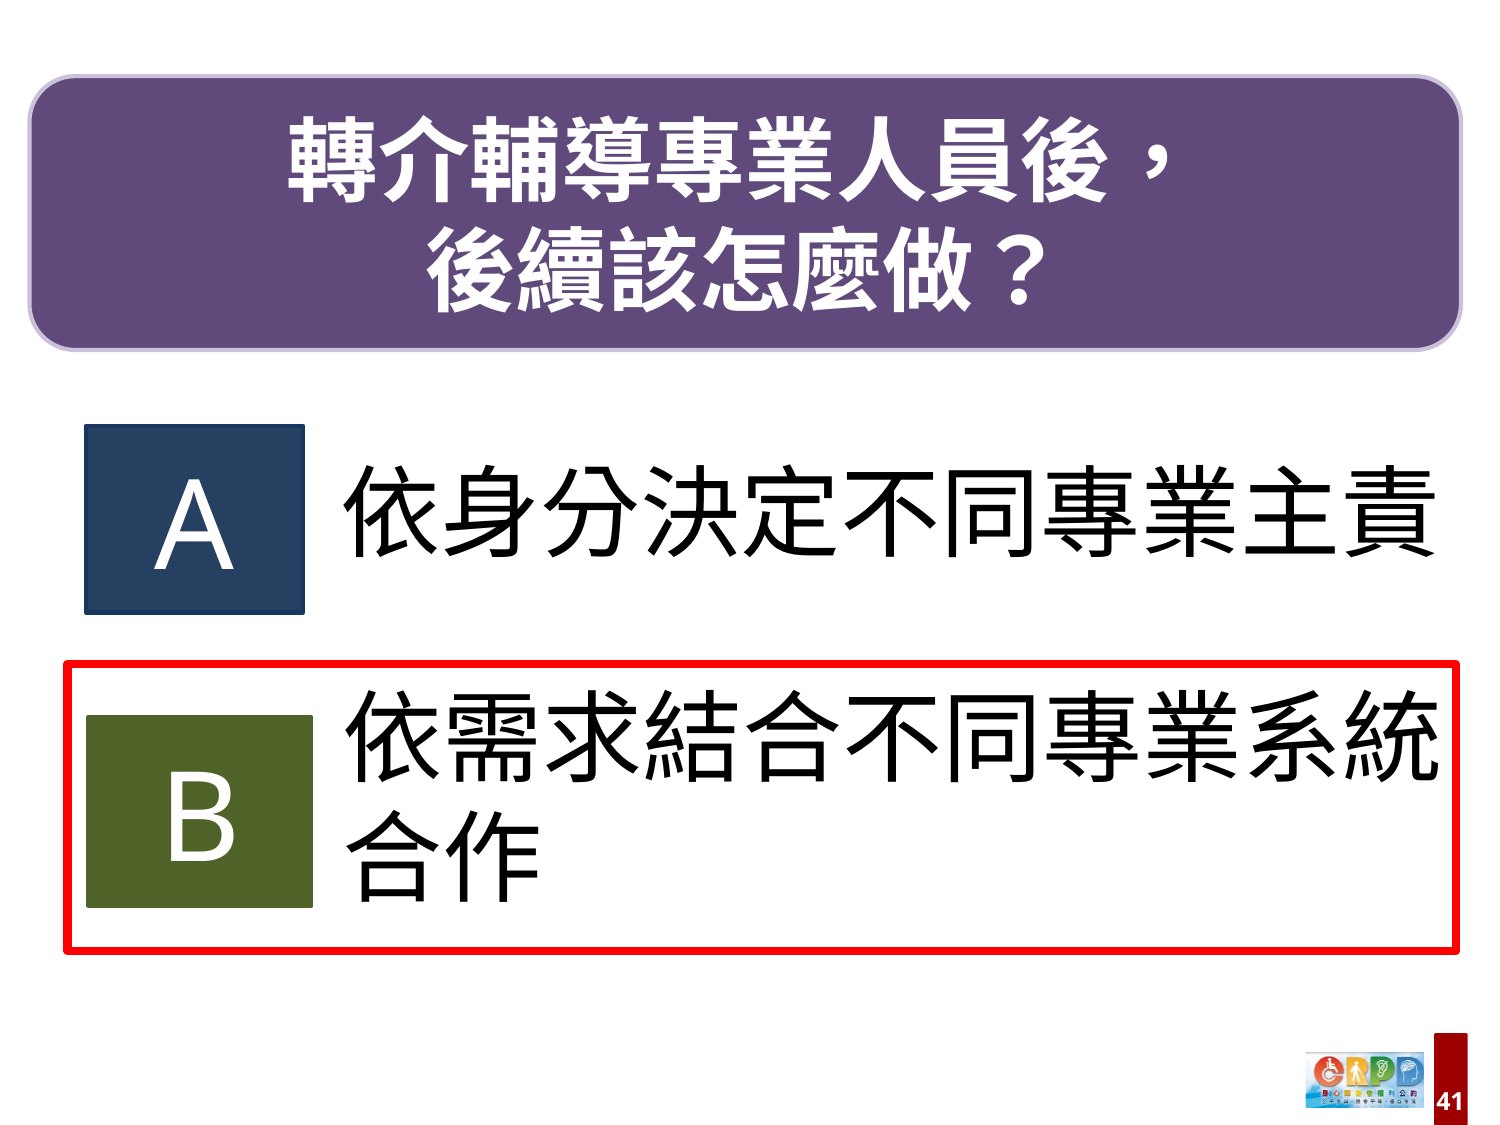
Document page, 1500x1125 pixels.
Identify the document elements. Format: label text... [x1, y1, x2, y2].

text_box 41 [1416, 1076, 1485, 1125]
text_box B [89, 717, 311, 906]
text_box A [86, 426, 303, 613]
text_box 依需求結合不同專業系統合作 [327, 668, 1452, 926]
text_box 轉介輔導專業人員後， 後續該怎麼做？ [29, 76, 1461, 350]
text_box 依身分決定不同專業主責 [325, 441, 1457, 578]
